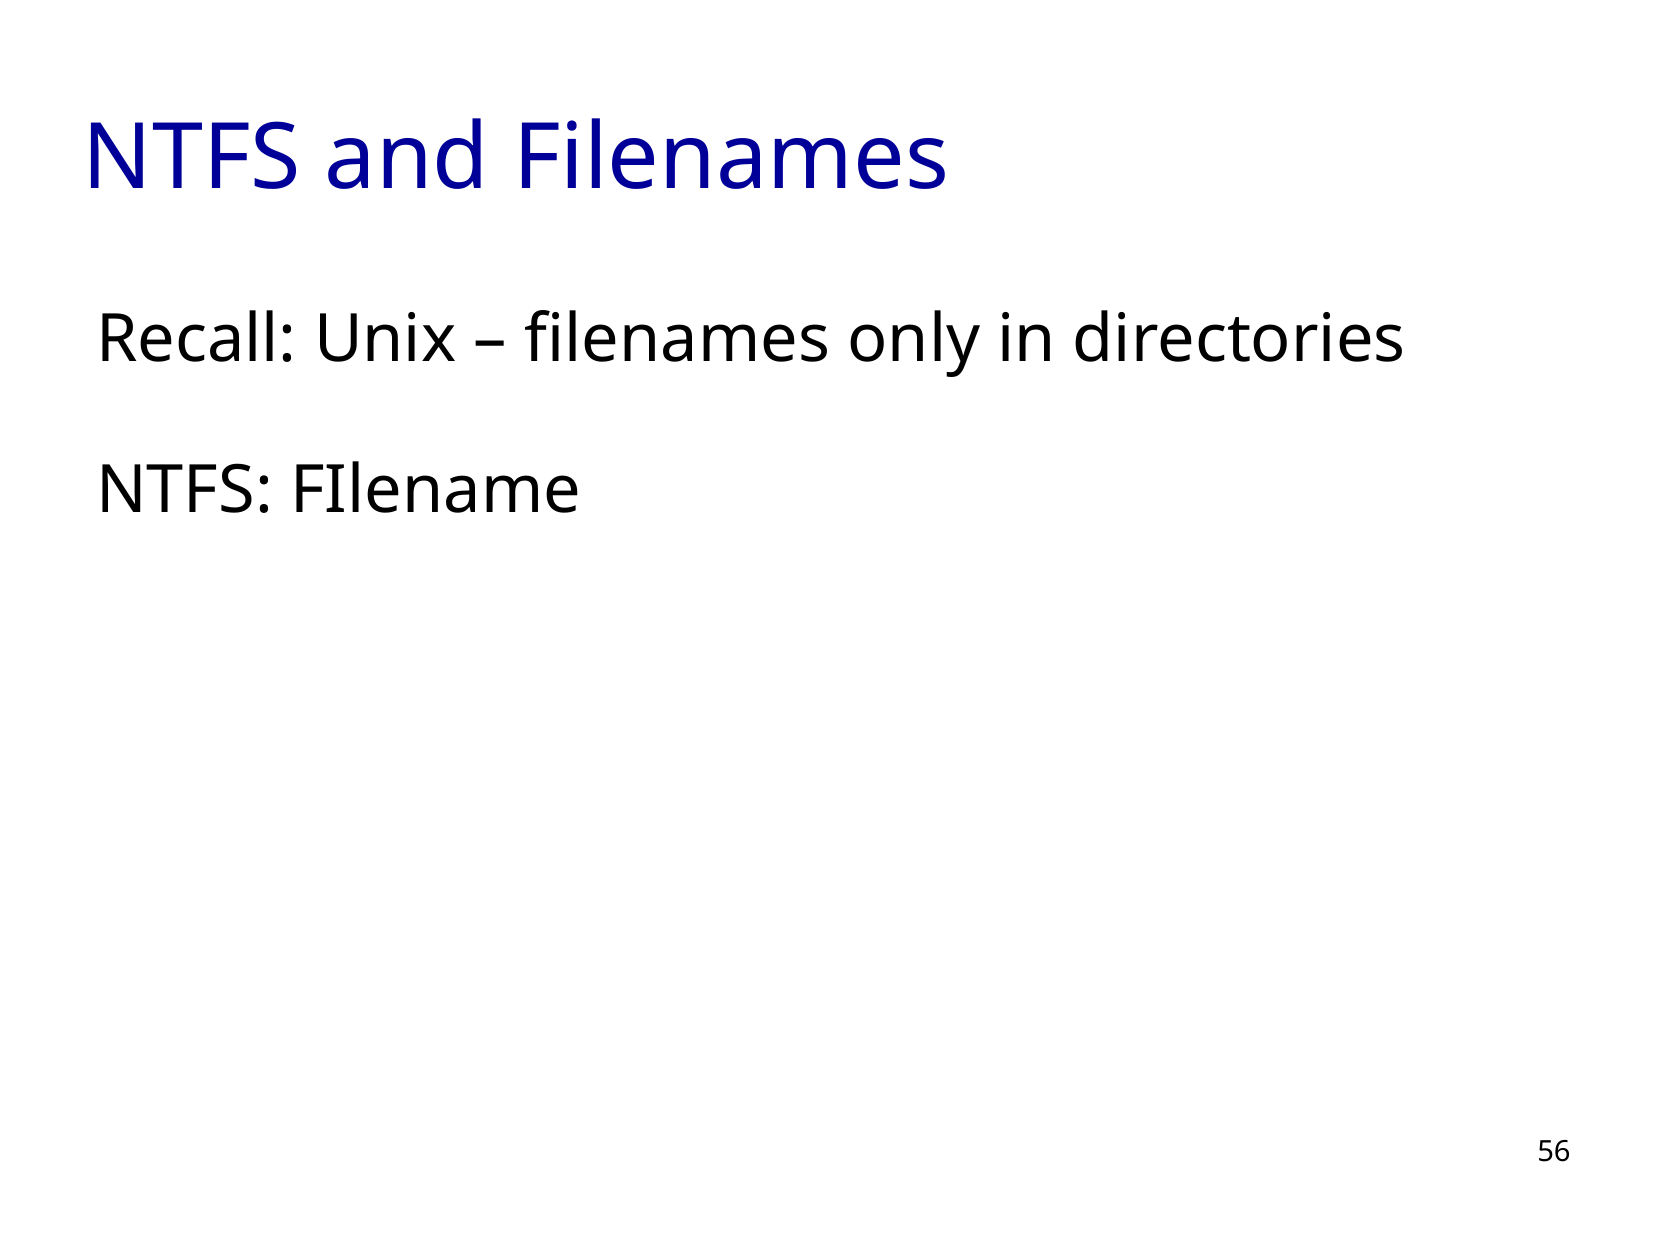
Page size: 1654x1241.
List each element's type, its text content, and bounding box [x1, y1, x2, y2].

list Recall: Unix – filenames only in directories NTFS: FIlename [60, 290, 1571, 1096]
title NTFS and Filenames [82, 49, 1571, 257]
